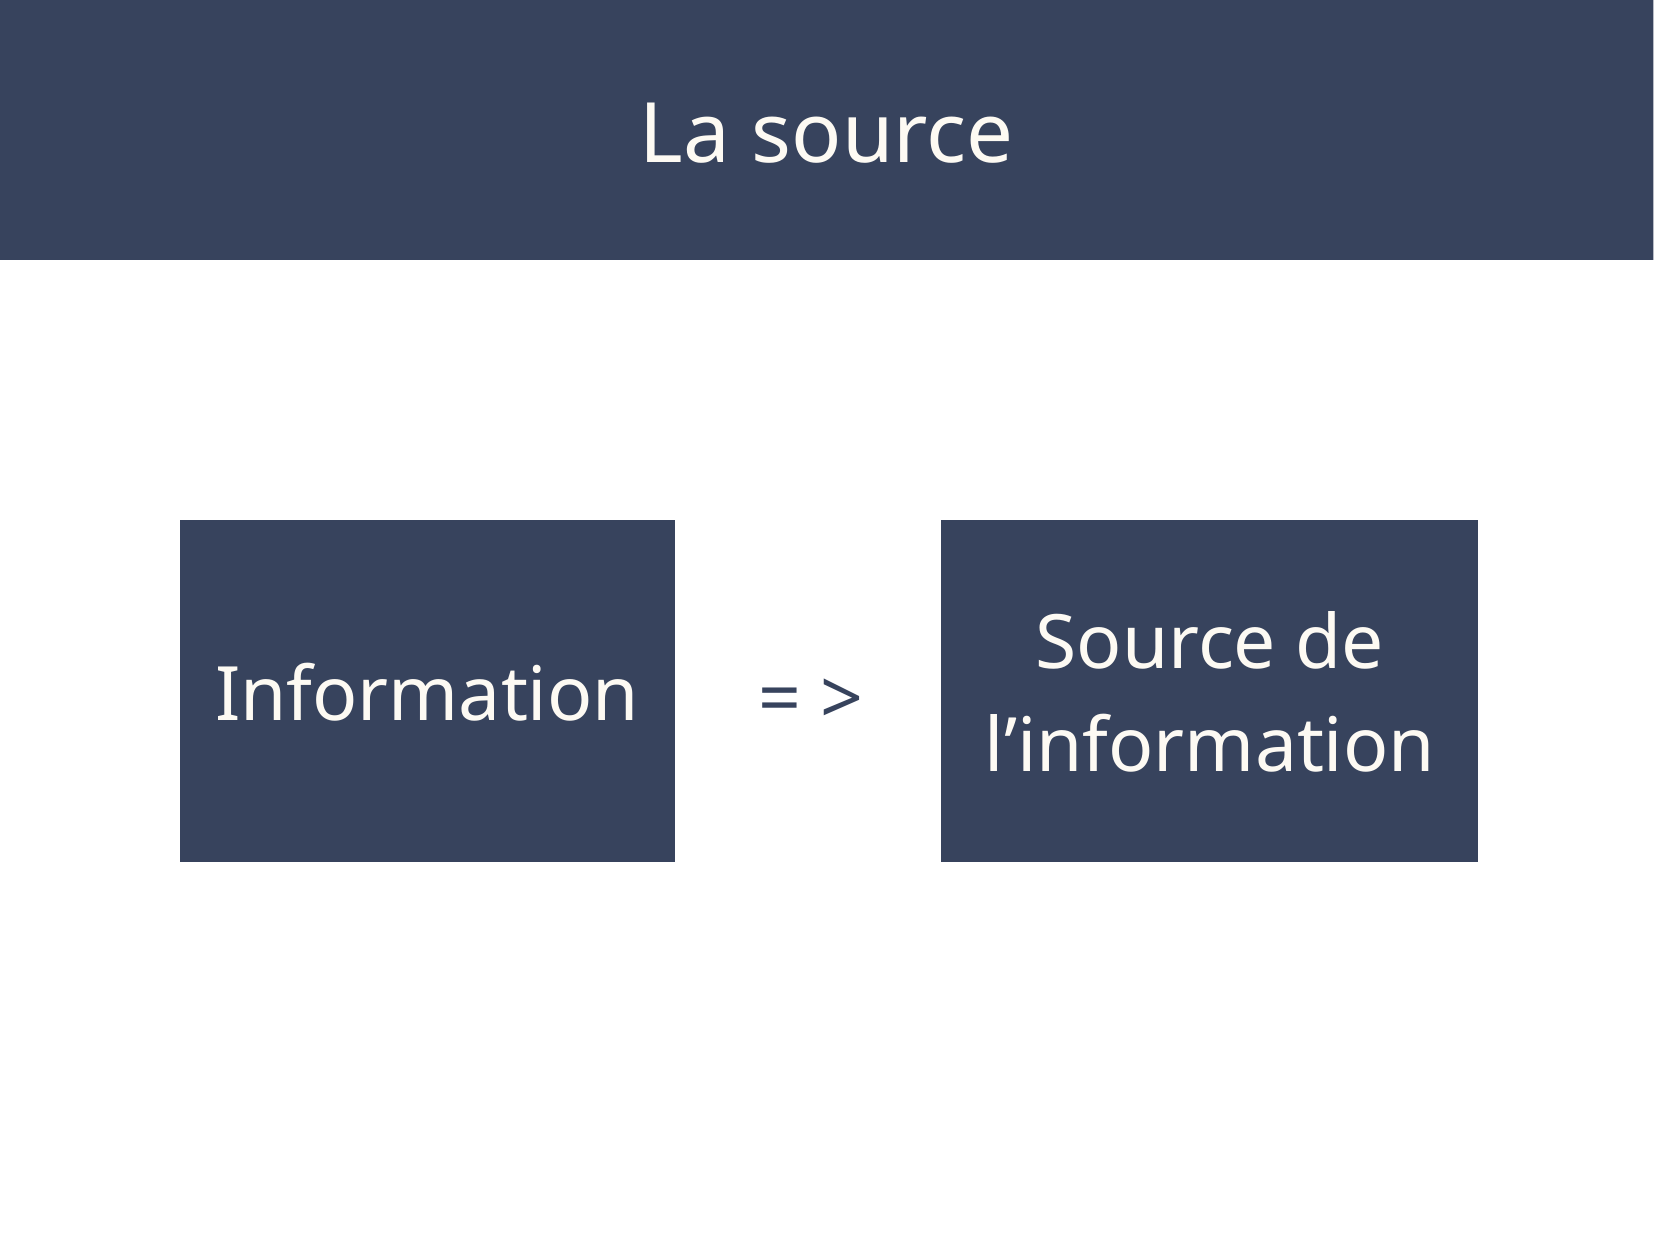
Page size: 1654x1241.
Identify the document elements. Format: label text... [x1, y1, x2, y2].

text_box Source de l’information [940, 519, 1479, 863]
text_box = > [728, 612, 894, 778]
title La source [0, 0, 1654, 260]
text_box Information [179, 519, 676, 863]
